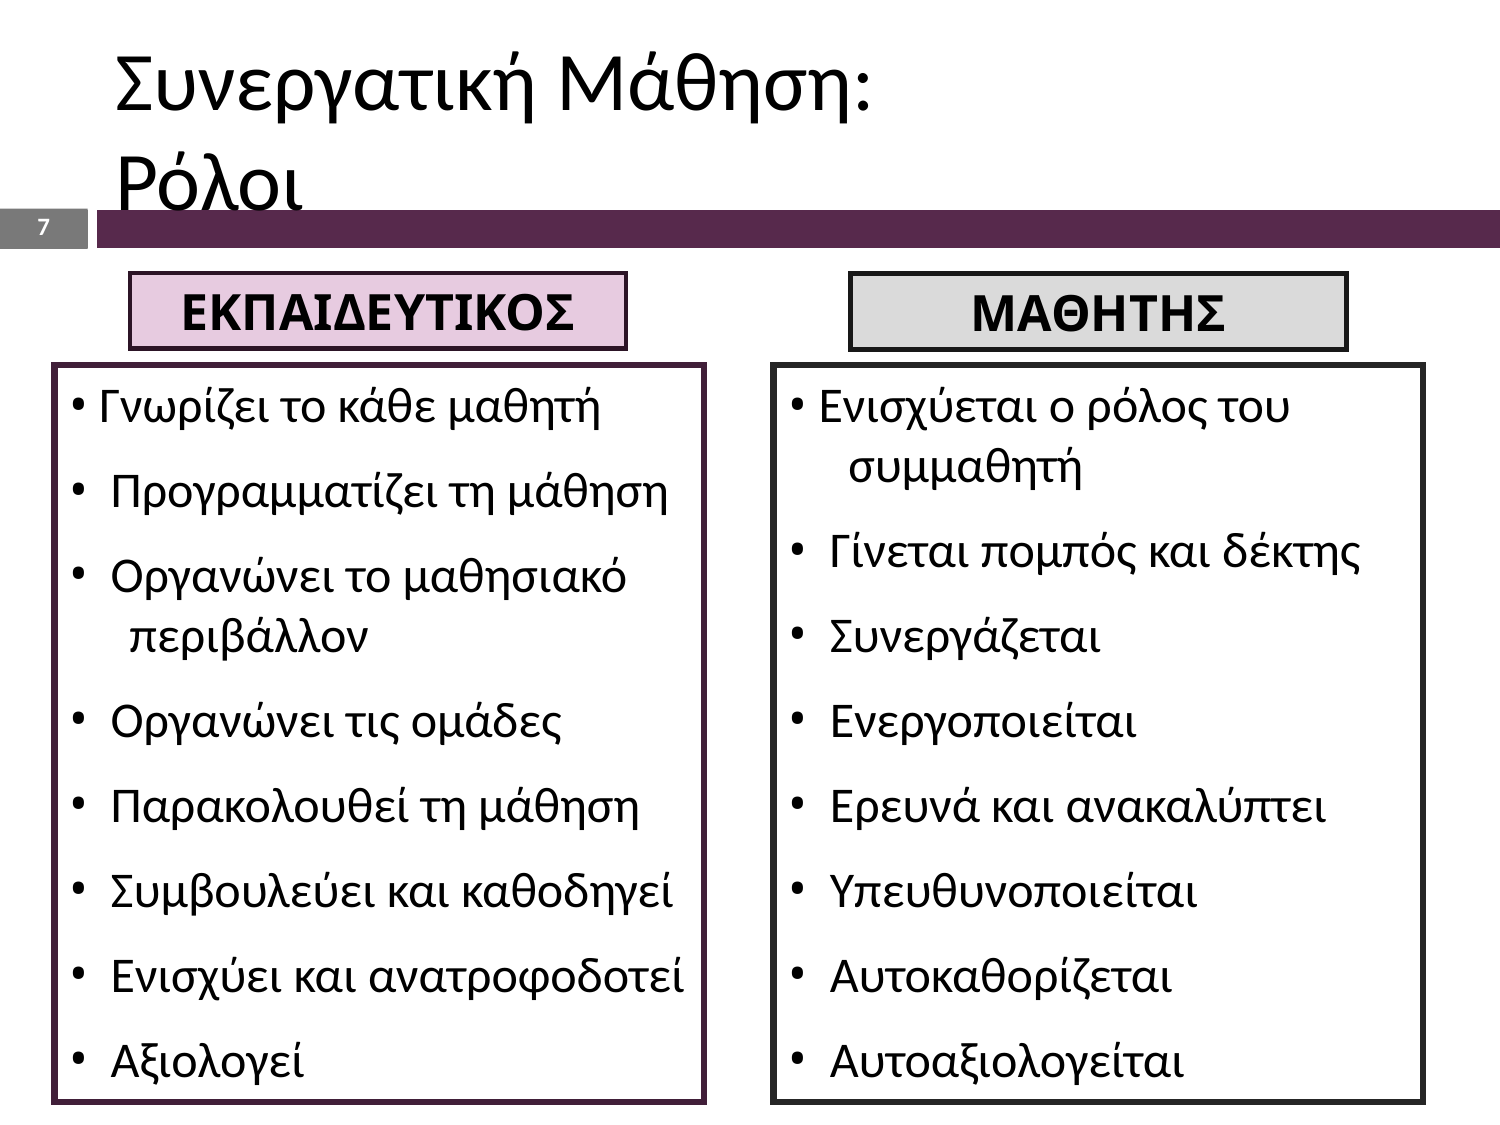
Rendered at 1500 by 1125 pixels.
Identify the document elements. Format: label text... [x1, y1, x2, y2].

text_box ΜΑΘΗΤΗΣ [850, 273, 1347, 350]
text_box Γνωρίζει το κάθε μαθητή Προγραμματίζει τη μάθηση Οργανώνει το μαθησιακό περιβάλλον Οργανώνει τις ομάδες Παρακολουθεί τη μάθηση Συμβουλεύει και καθοδηγεί Ενισχύει και ανατροφοδοτεί Αξιολογεί [54, 365, 705, 1103]
text_box ΕΚΠΑΙΔΕΥΤΙΚΟΣ [129, 273, 626, 349]
title Συνεργατική Μάθηση: Ρόλοι [100, 19, 1412, 182]
text_box 7 [0, 208, 88, 249]
text_box Ενισχύεται ο ρόλος του συμμαθητή Γίνεται πομπός και δέκτης Συνεργάζεται Ενεργοποιείται Ερευνά και ανακαλύπτει Υπευθυνοποιείται Αυτοκαθορίζεται Αυτοαξιολογείται [773, 365, 1424, 1103]
